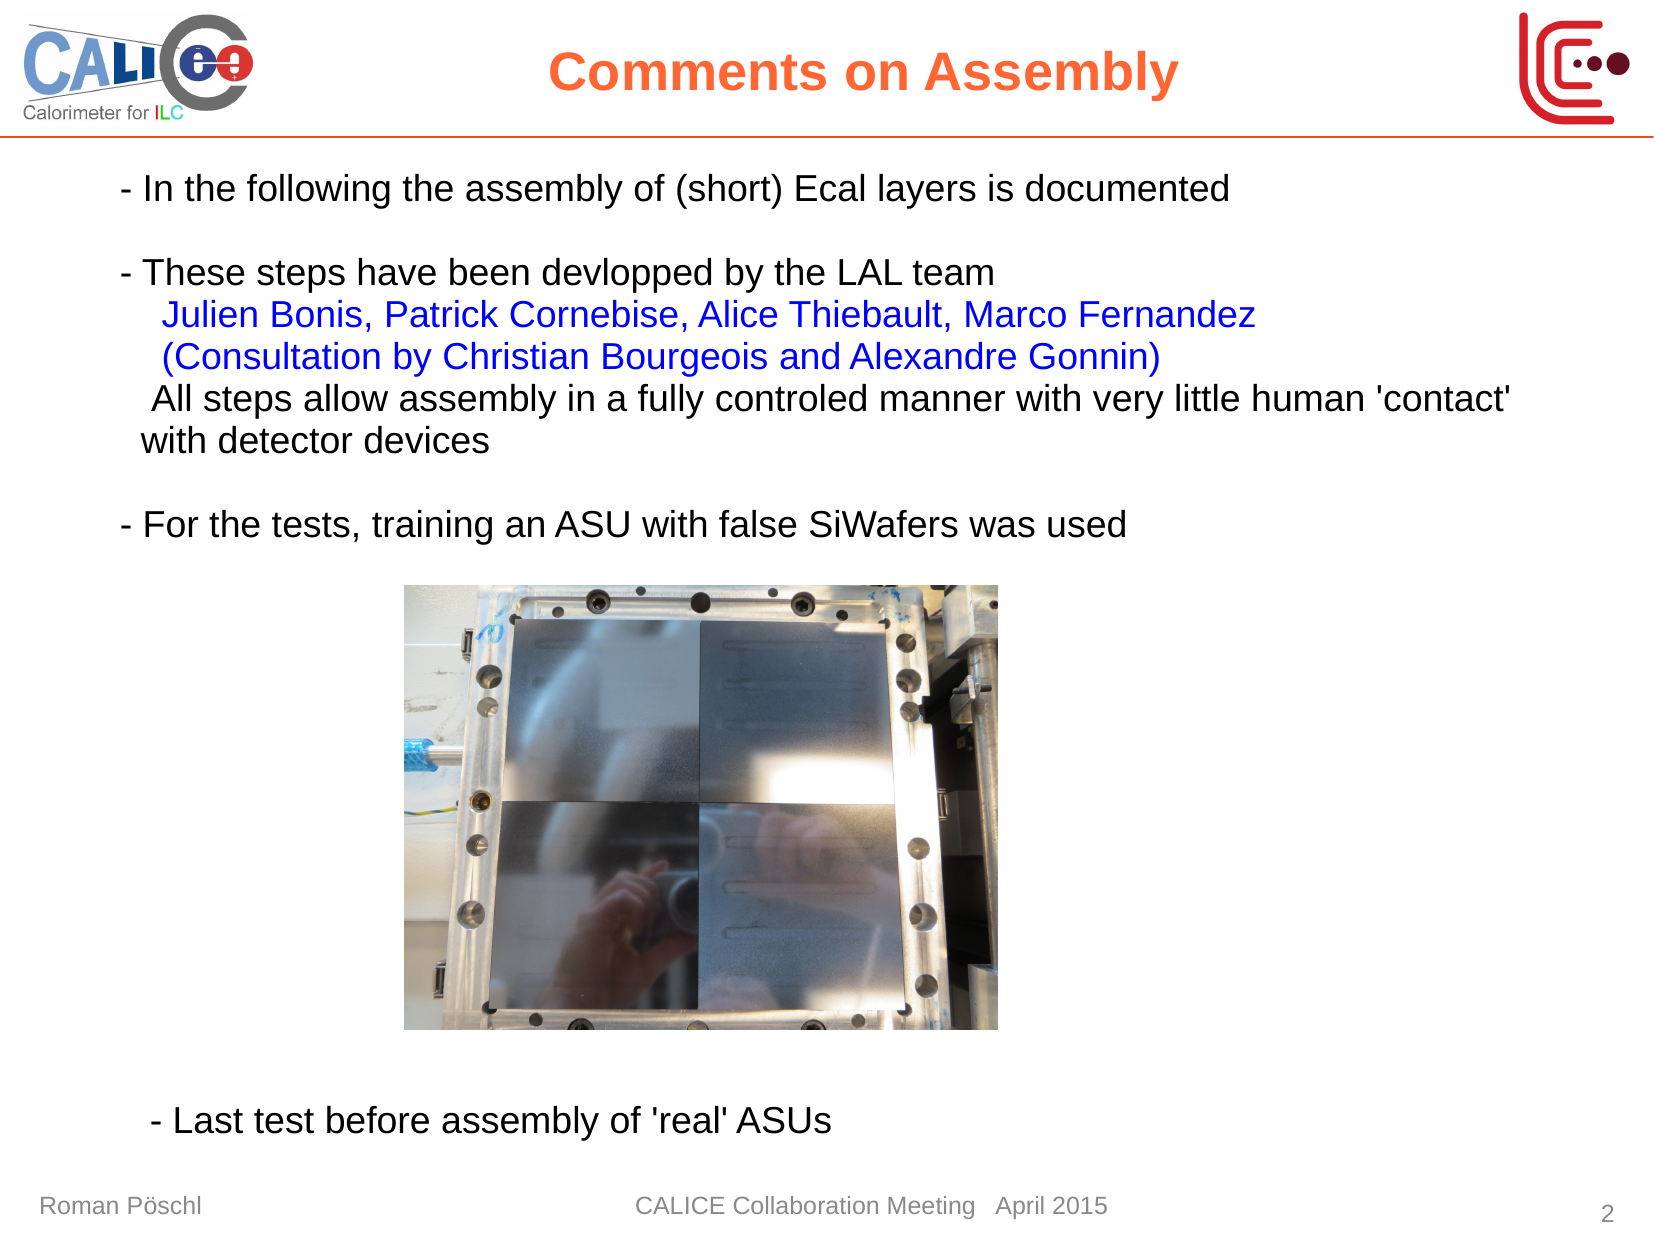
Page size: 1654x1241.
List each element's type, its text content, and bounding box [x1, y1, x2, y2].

title Comments on Assembly [128, 29, 1617, 113]
picture [1508, 2, 1641, 135]
text_box - In the following the assembly of (short) Ecal layers is documented - These steps have been devlopped by the LAL team Julien Bonis, Patrick Cornebise, Alice Thiebault, Marco Fernandez (Consultation by Christian Bourgeois and Alexandre Gonnin) All steps allow assembly in a fully controled manner with very little human 'contact' with detector devices - For the tests, training an ASU with false SiWafers was used [105, 160, 1529, 553]
text_box - Last test before assembly of 'real' ASUs [135, 1091, 861, 1149]
picture [404, 585, 998, 1030]
picture [20, 10, 255, 122]
